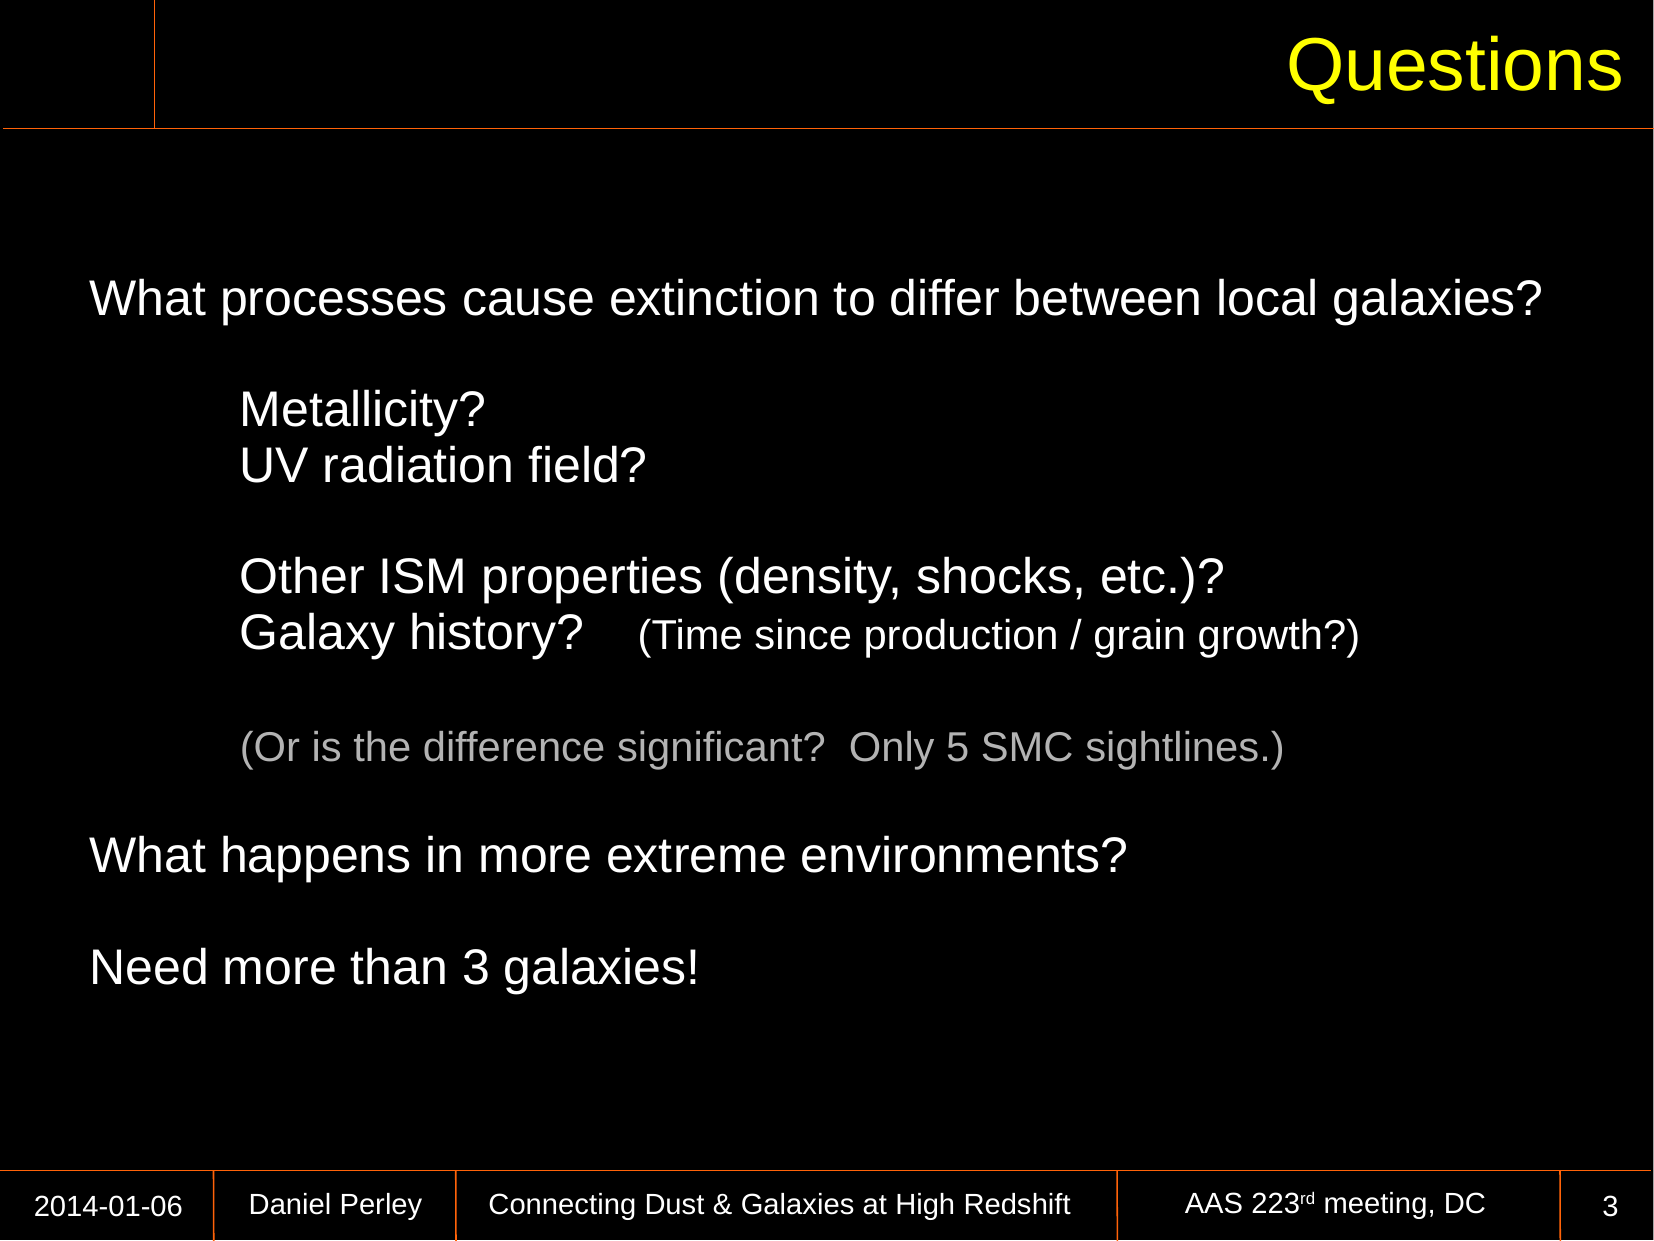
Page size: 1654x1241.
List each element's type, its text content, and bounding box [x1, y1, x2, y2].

title Questions [187, 21, 1624, 108]
text_box What processes cause extinction to differ between local galaxies? Metallicity? UV radiation field? Other ISM properties (density, shocks, etc.)? Galaxy history? (Time since production / grain growth?) (Or is the difference significant? Only 5 SMC sightlines.) What happens in more extreme environments? Need more than 3 galaxies! [75, 262, 1576, 1058]
